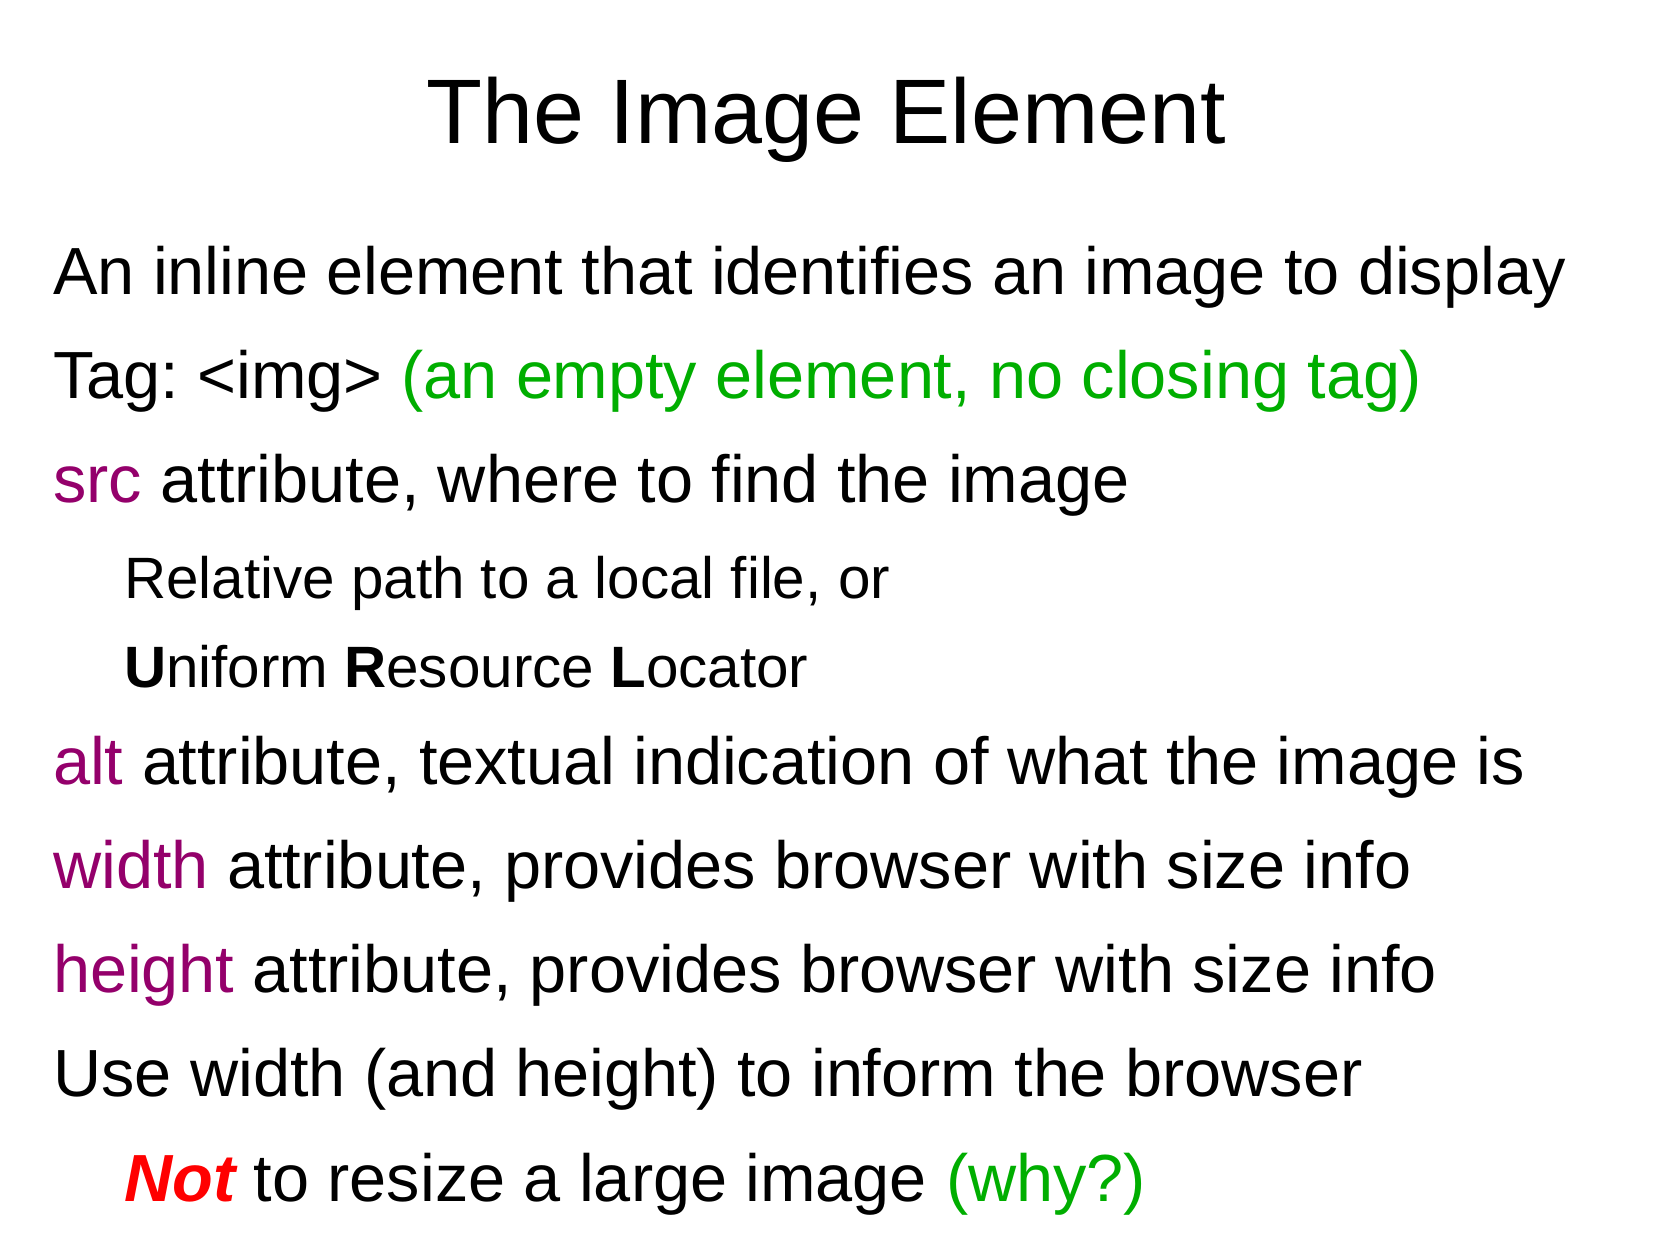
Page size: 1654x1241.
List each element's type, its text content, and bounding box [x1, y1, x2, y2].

list An inline element that identifies an image to display Tag: <img> (an empty element, no closing tag) src attribute, where to find the image Relative path to a local file, or Uniform Resource Locator alt attribute, textual indication of what the image is width attribute, provides browser with size info height attribute, provides browser with size info Use width (and height) to inform the browser Not to resize a large image (why?) [0, 233, 1654, 1217]
title The Image Element [82, 8, 1571, 216]
